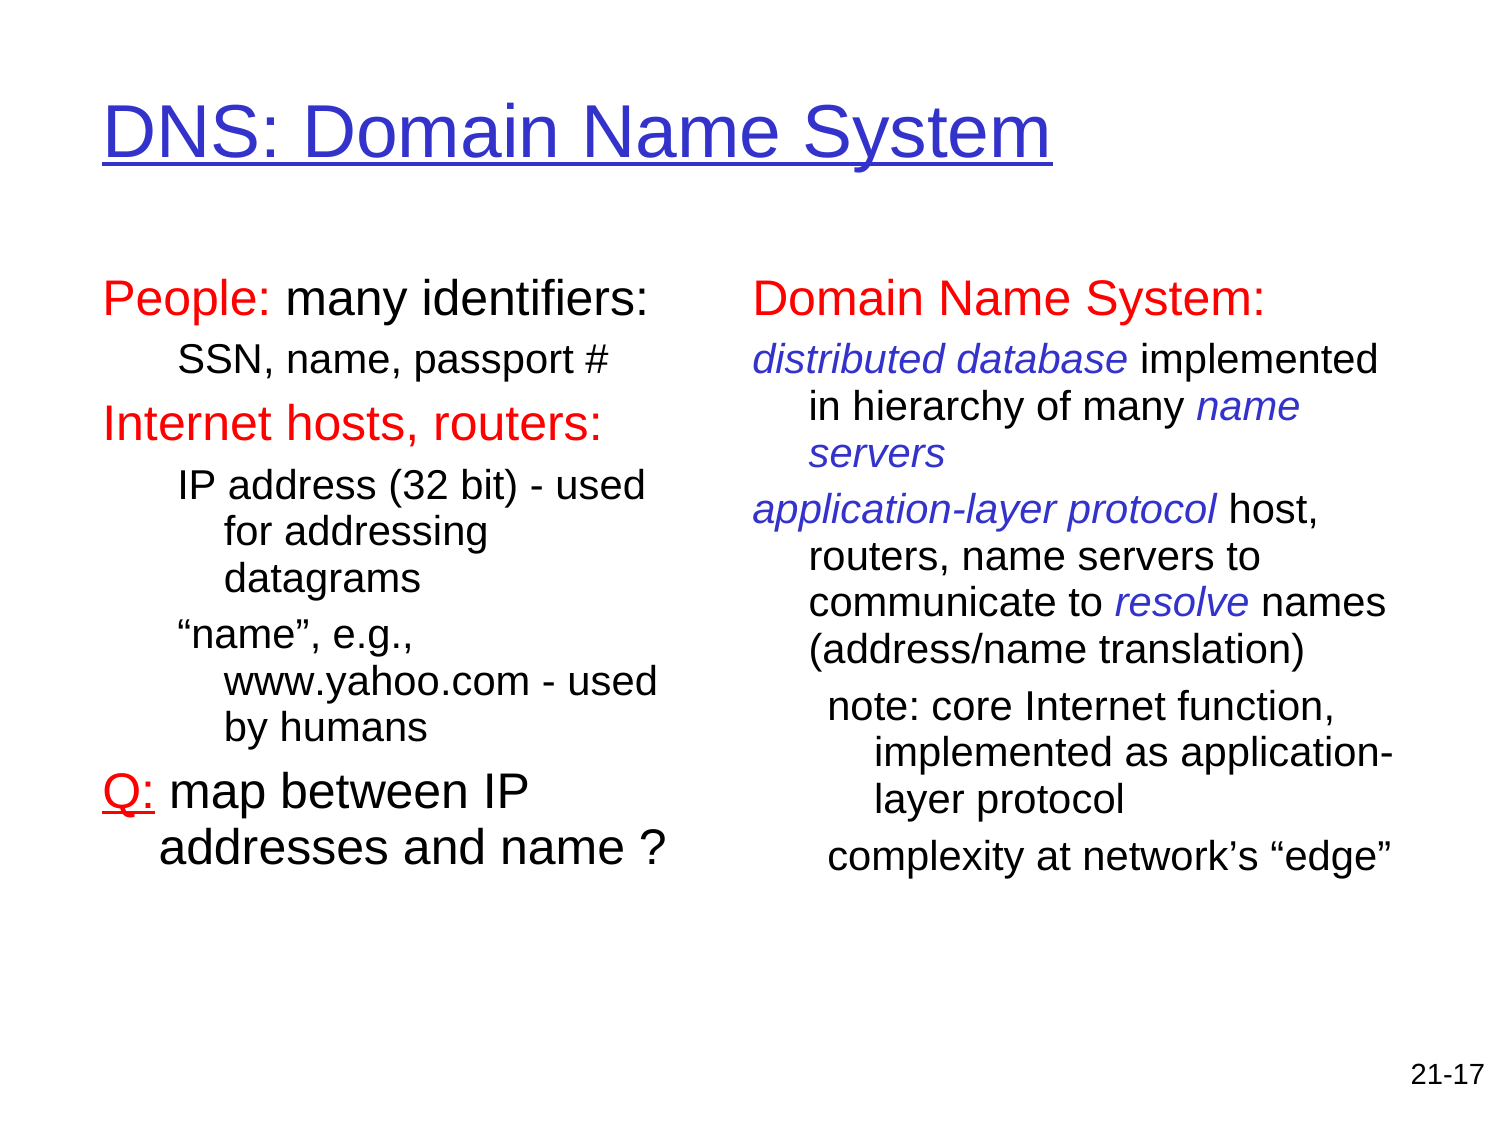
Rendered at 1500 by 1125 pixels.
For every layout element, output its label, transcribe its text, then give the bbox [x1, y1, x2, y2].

list People: many identifiers: SSN, name, passport # Internet hosts, routers: IP address (32 bit) - used for addressing datagrams “name”, e.g., www.yahoo.com - used by humans Q: map between IP addresses and name ? [87, 262, 713, 1026]
list Domain Name System: distributed database implemented in hierarchy of many name servers application-layer protocol host, routers, name servers to communicate to resolve names (address/name translation) note: core Internet function, implemented as application-layer protocol complexity at network’s “edge” [737, 262, 1419, 1026]
title DNS: Domain Name System [87, 37, 1363, 225]
